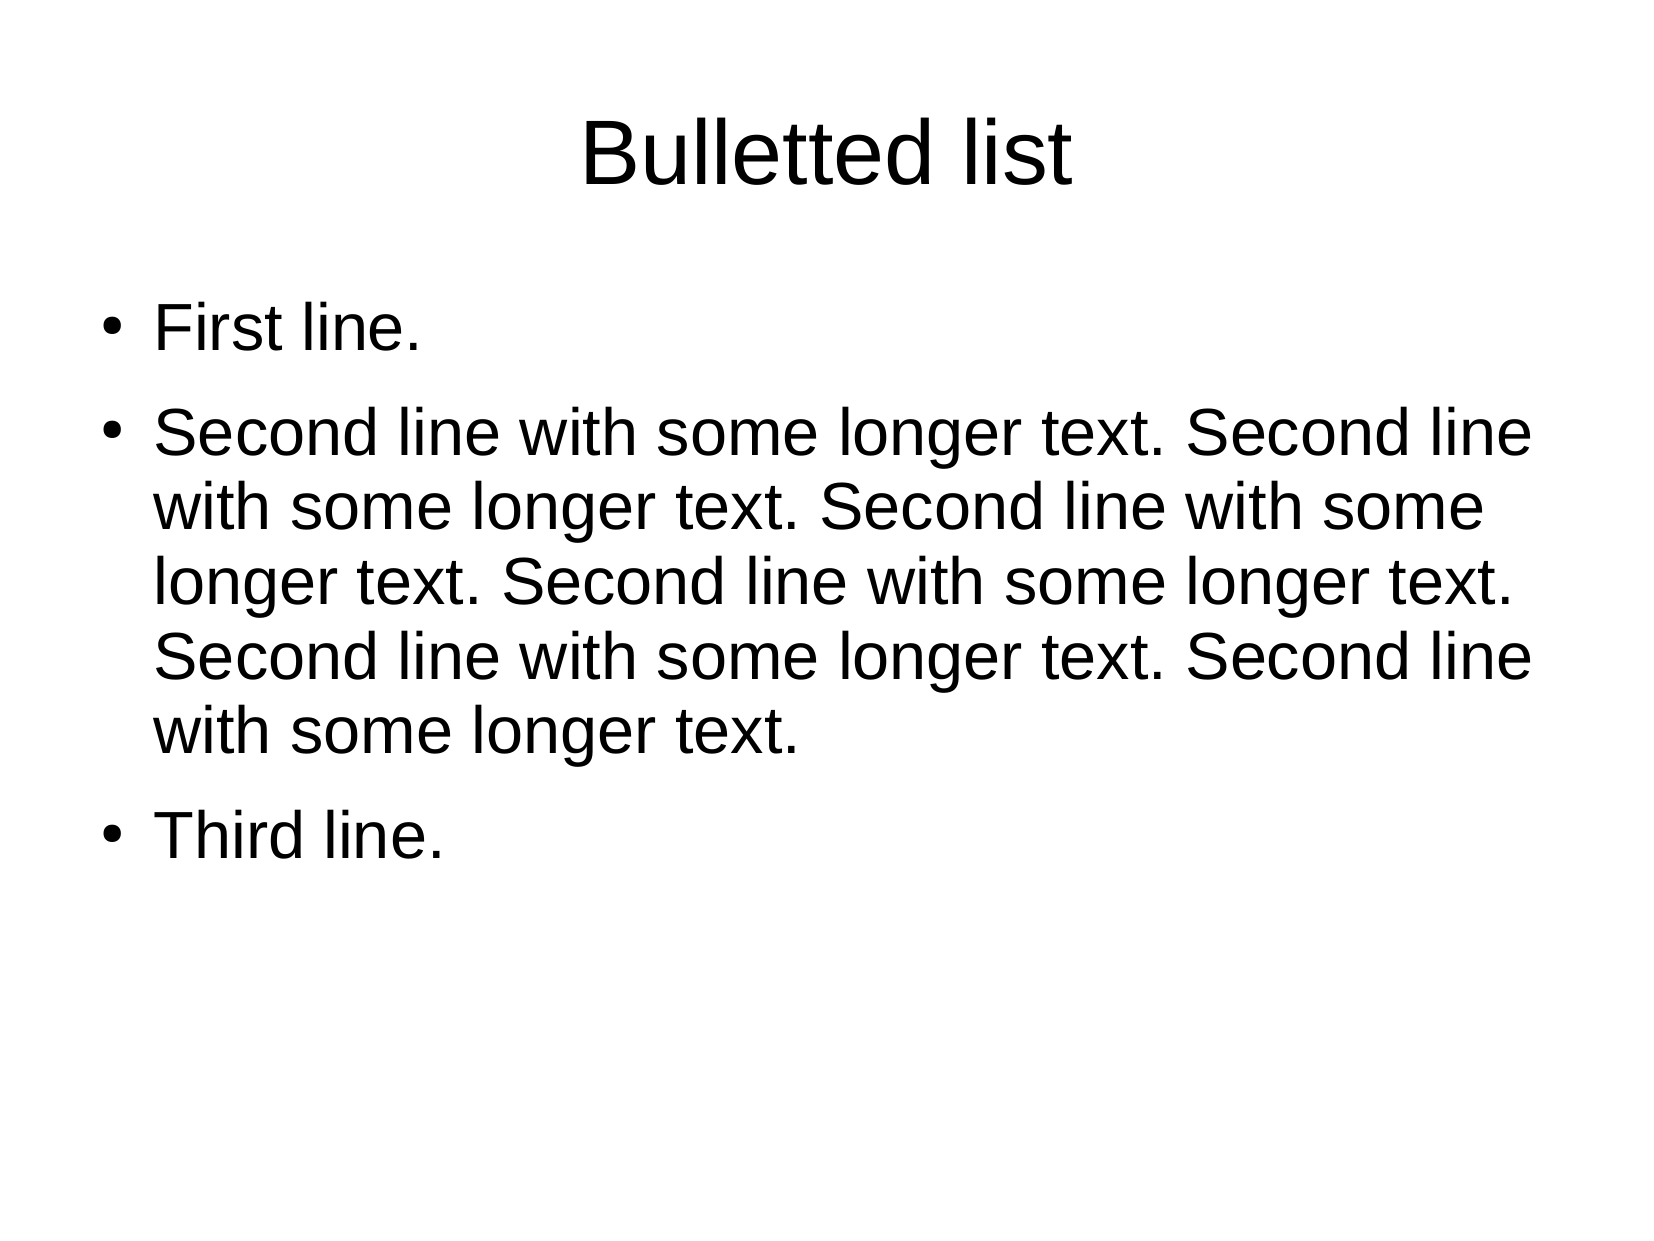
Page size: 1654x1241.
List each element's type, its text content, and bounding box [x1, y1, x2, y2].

title Bulletted list [82, 49, 1571, 257]
list First line. Second line with some longer text. Second line with some longer text. Second line with some longer text. Second line with some longer text. Second line with some longer text. Second line with some longer text. Third line. [82, 290, 1571, 1010]
